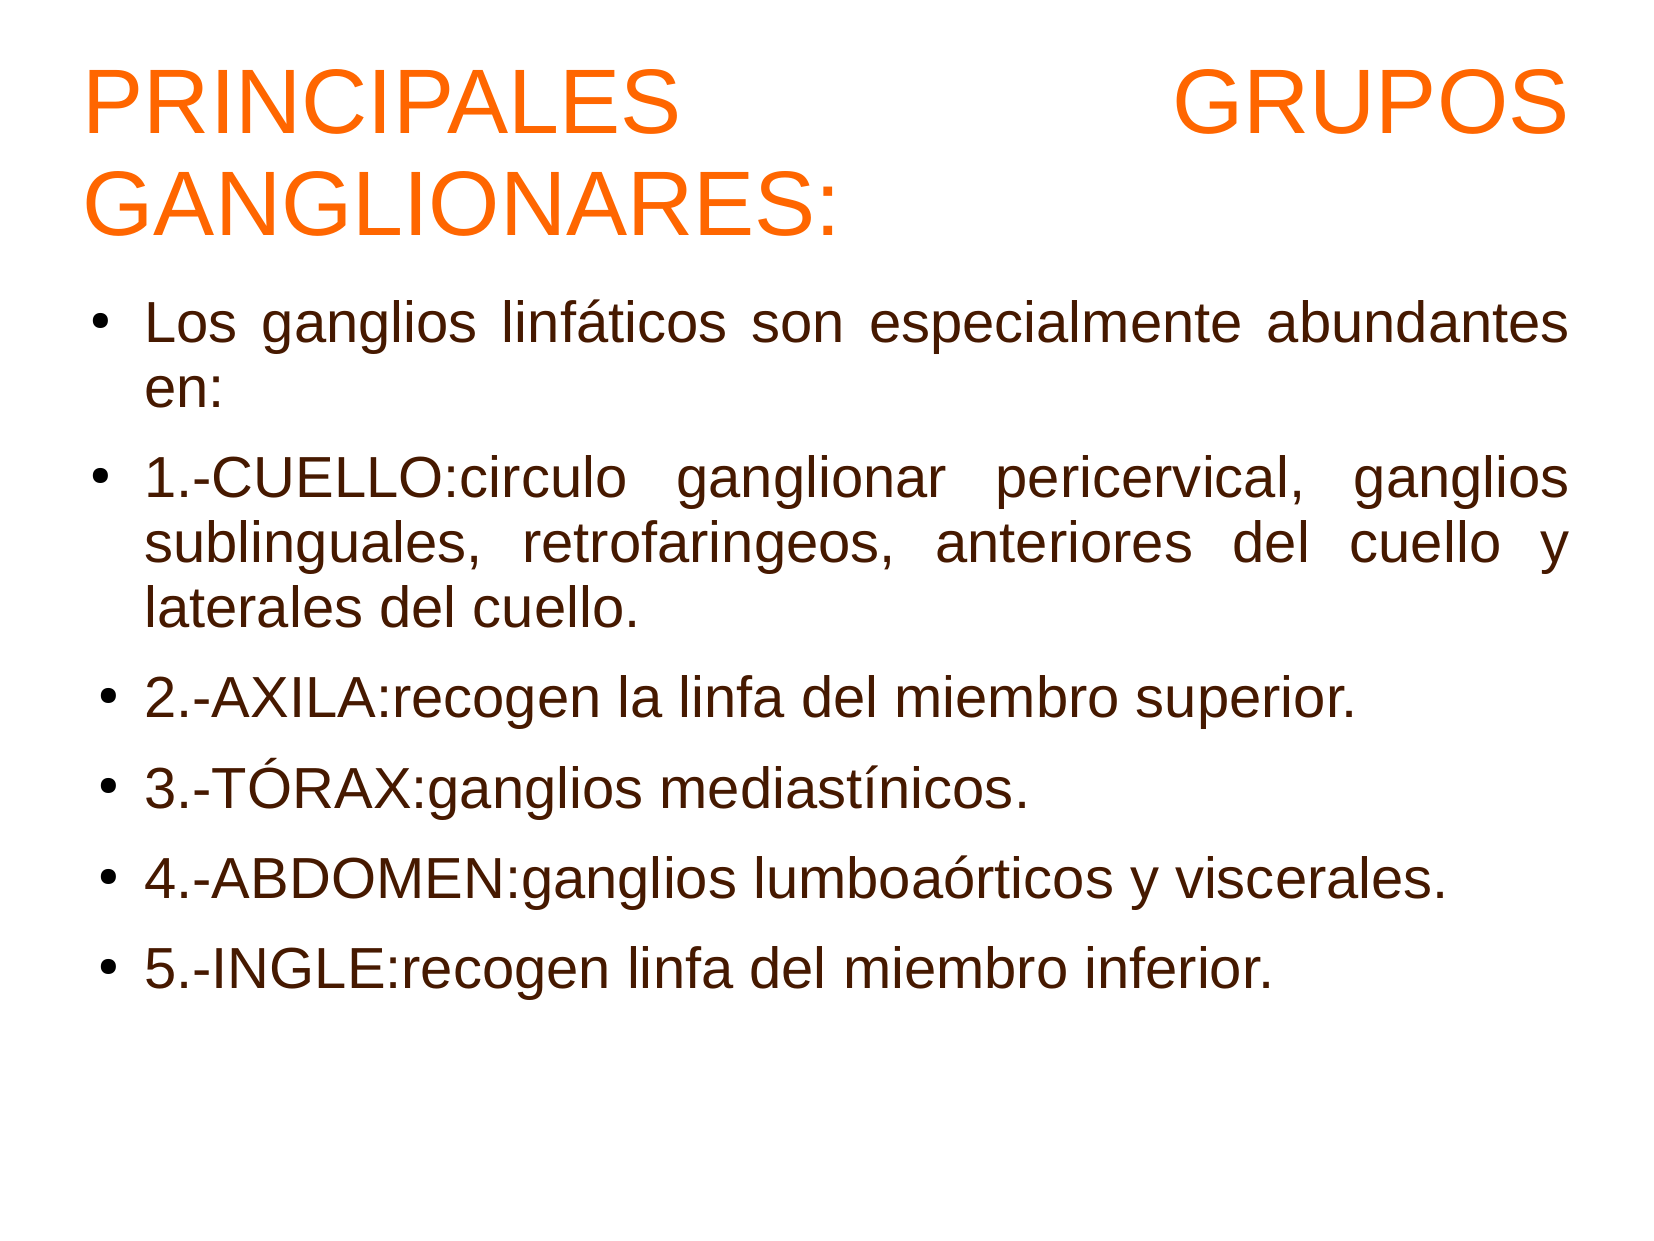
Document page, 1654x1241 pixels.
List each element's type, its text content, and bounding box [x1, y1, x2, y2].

list Los ganglios linfáticos son especialmente abundantes en: 1.-CUELLO:circulo ganglionar pericervical, ganglios sublinguales, retrofaringeos, anteriores del cuello y laterales del cuello. 2.-AXILA:recogen la linfa del miembro superior. 3.-TÓRAX:ganglios mediastínicos. 4.-ABDOMEN:ganglios lumboaórticos y viscerales. 5.-INGLE:recogen linfa del miembro inferior. [82, 290, 1571, 1010]
title PRINCIPALES GRUPOS GANGLIONARES: [82, 49, 1571, 257]
